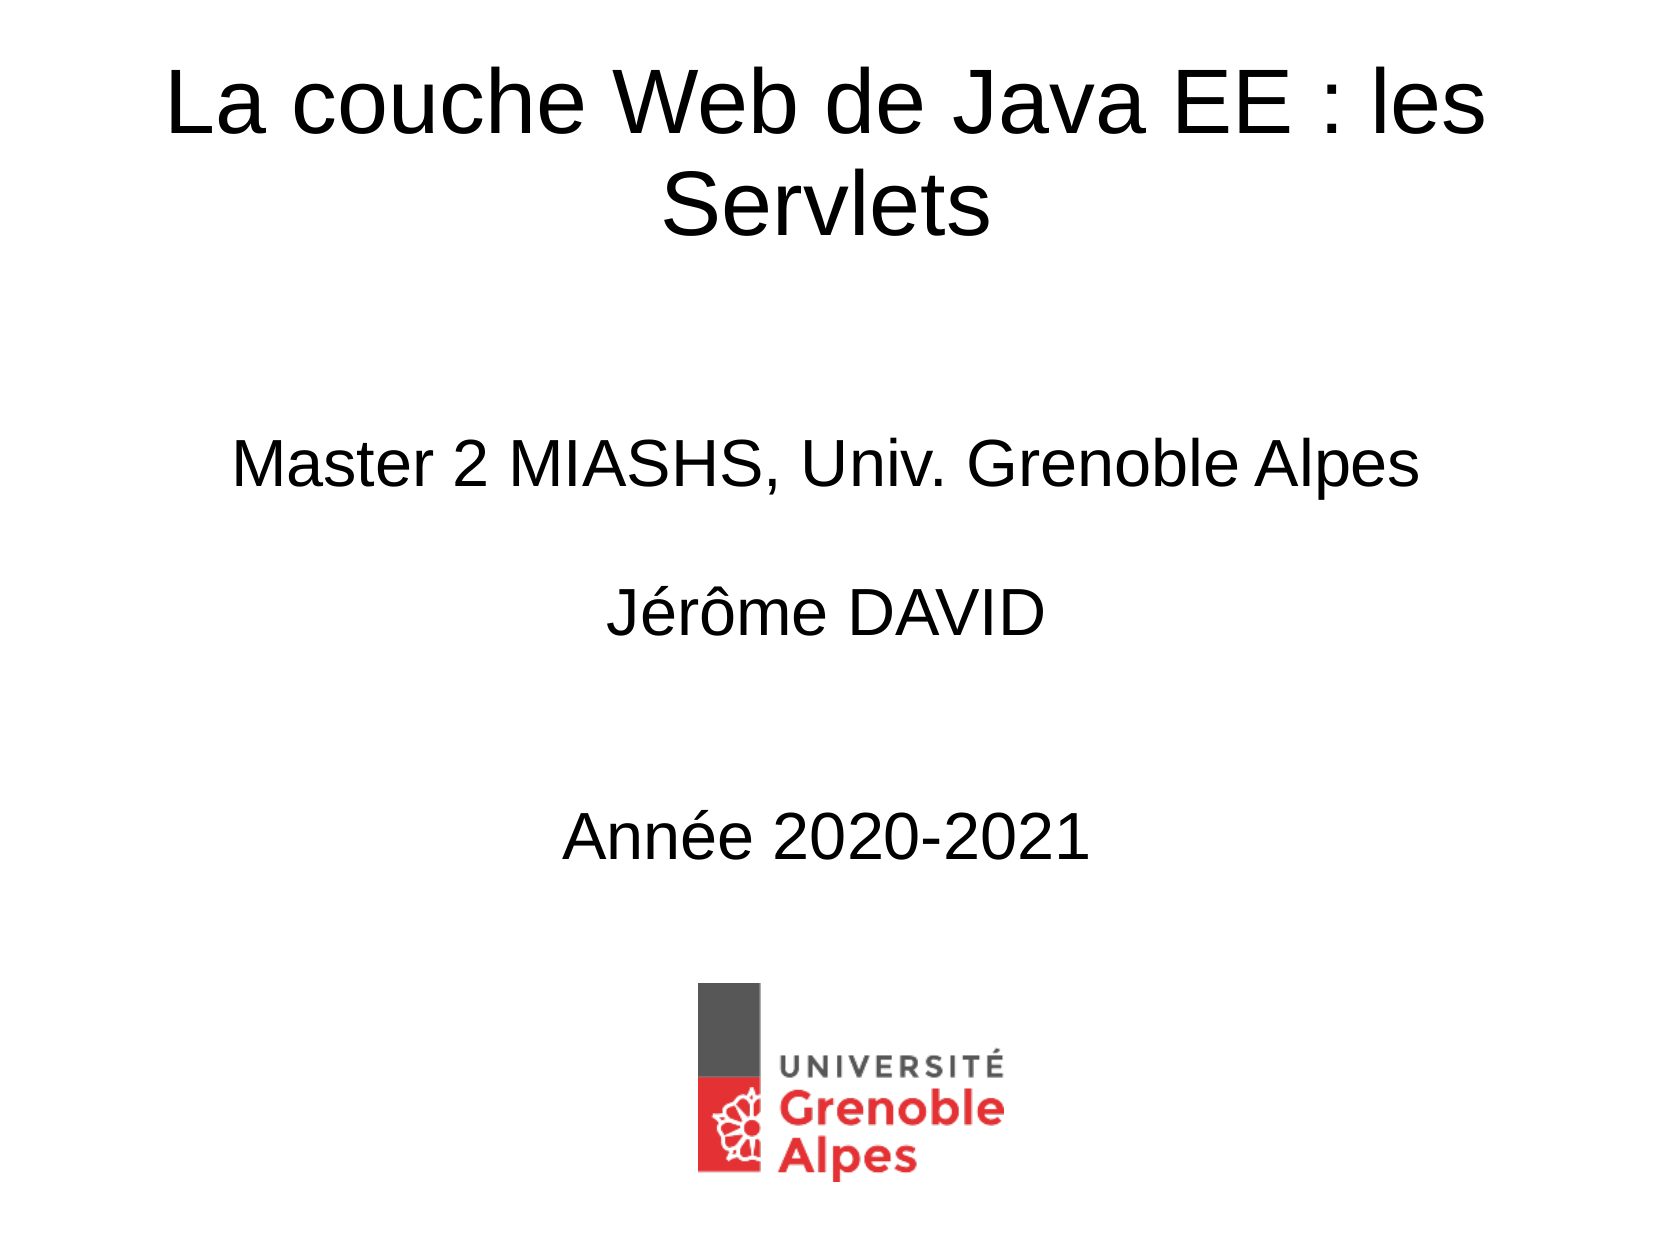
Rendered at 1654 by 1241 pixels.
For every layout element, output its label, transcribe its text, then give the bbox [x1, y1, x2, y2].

picture [698, 983, 1004, 1182]
subtitle Master 2 MIASHS, Univ. Grenoble Alpes Jérôme DAVID Année 2020-2021 [82, 290, 1571, 1010]
title La couche Web de Java EE : les Servlets [82, 49, 1571, 257]
